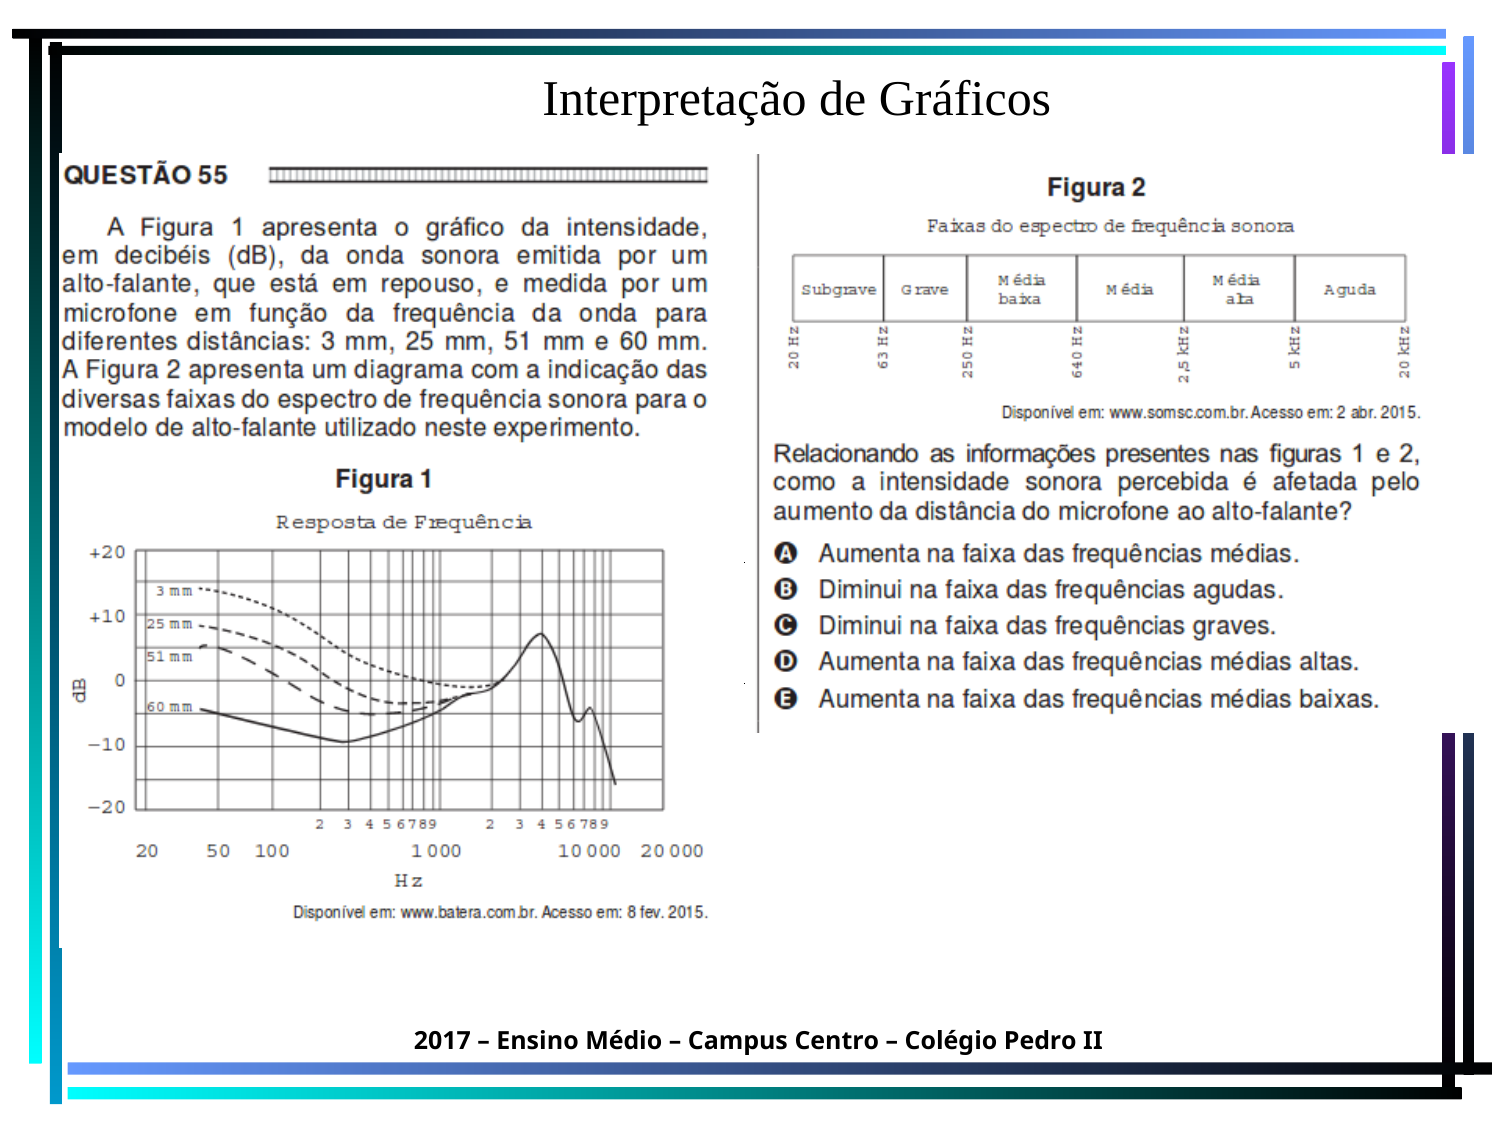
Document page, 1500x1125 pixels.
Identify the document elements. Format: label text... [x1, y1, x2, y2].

text_box 2017 – Ensino Médio – Campus Centro – Colégio Pedro II [399, 1018, 1119, 1064]
picture [0, 0, 1500, 1125]
title Interpretação de Gráficos [259, 59, 1335, 142]
